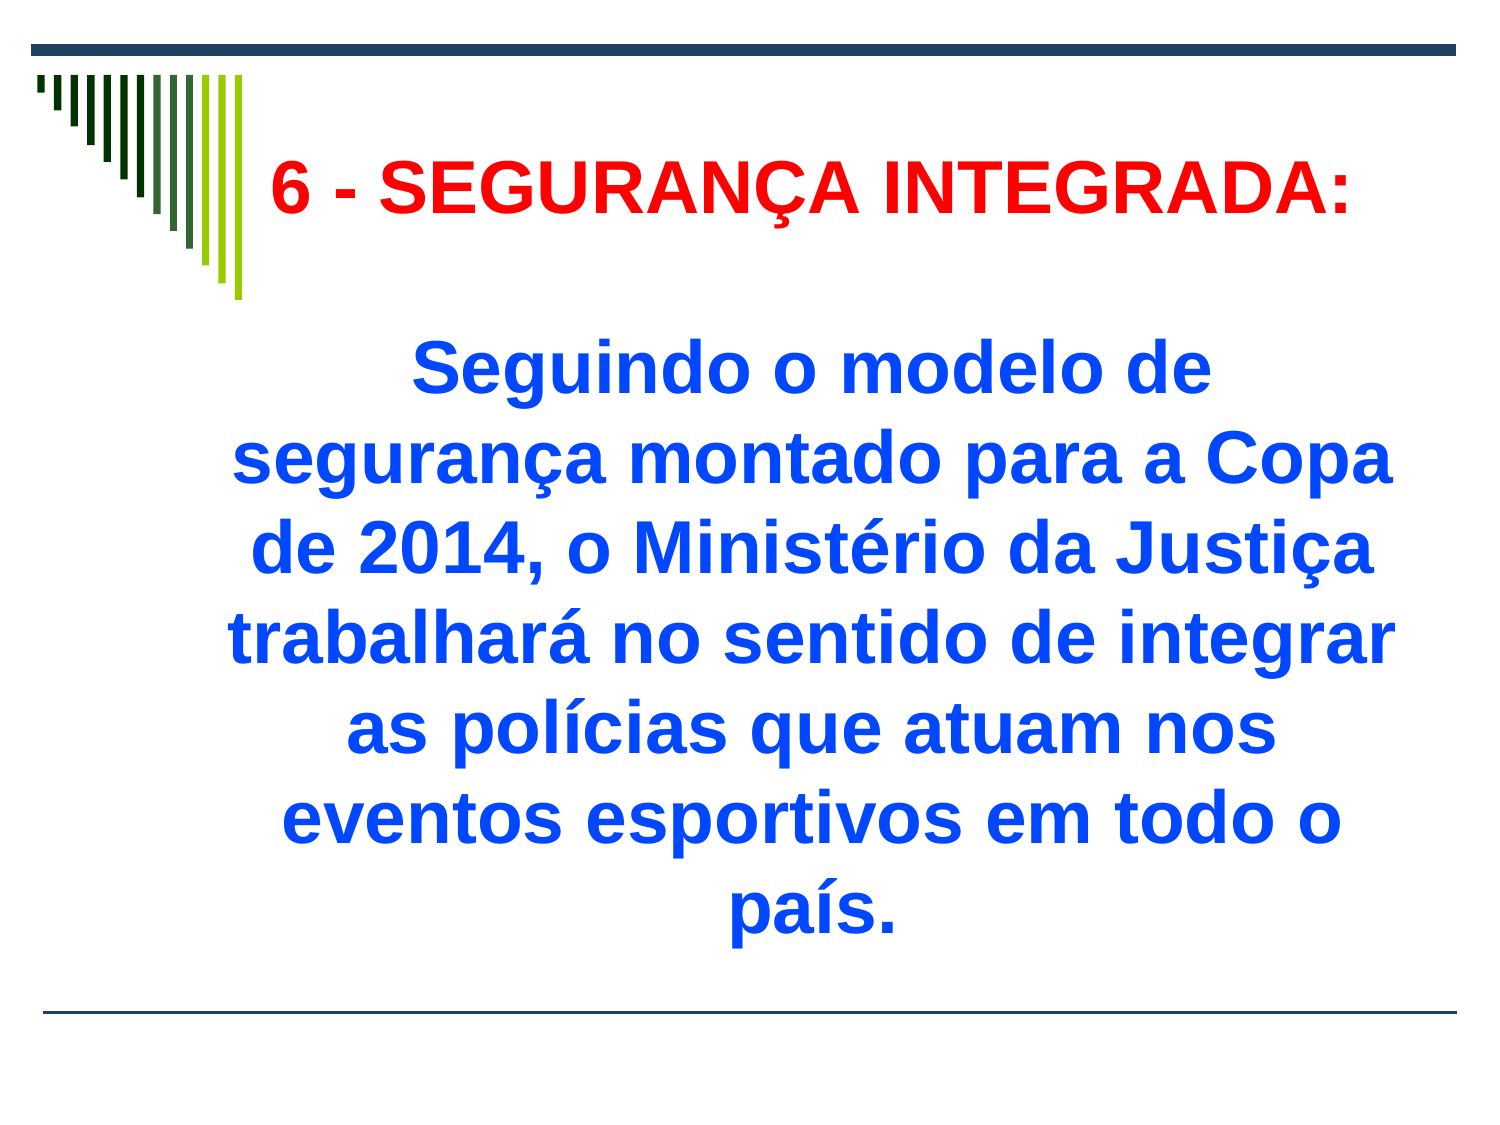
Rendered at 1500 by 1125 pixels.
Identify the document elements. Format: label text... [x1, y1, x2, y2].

title 6 - SEGURANÇA INTEGRADA: Seguindo o modelo de segurança montado para a Copa de 2014, o Ministério da Justiça trabalhará no sentido de integrar as polícias que atuam nos eventos esportivos em todo o país. [212, 94, 1430, 993]
